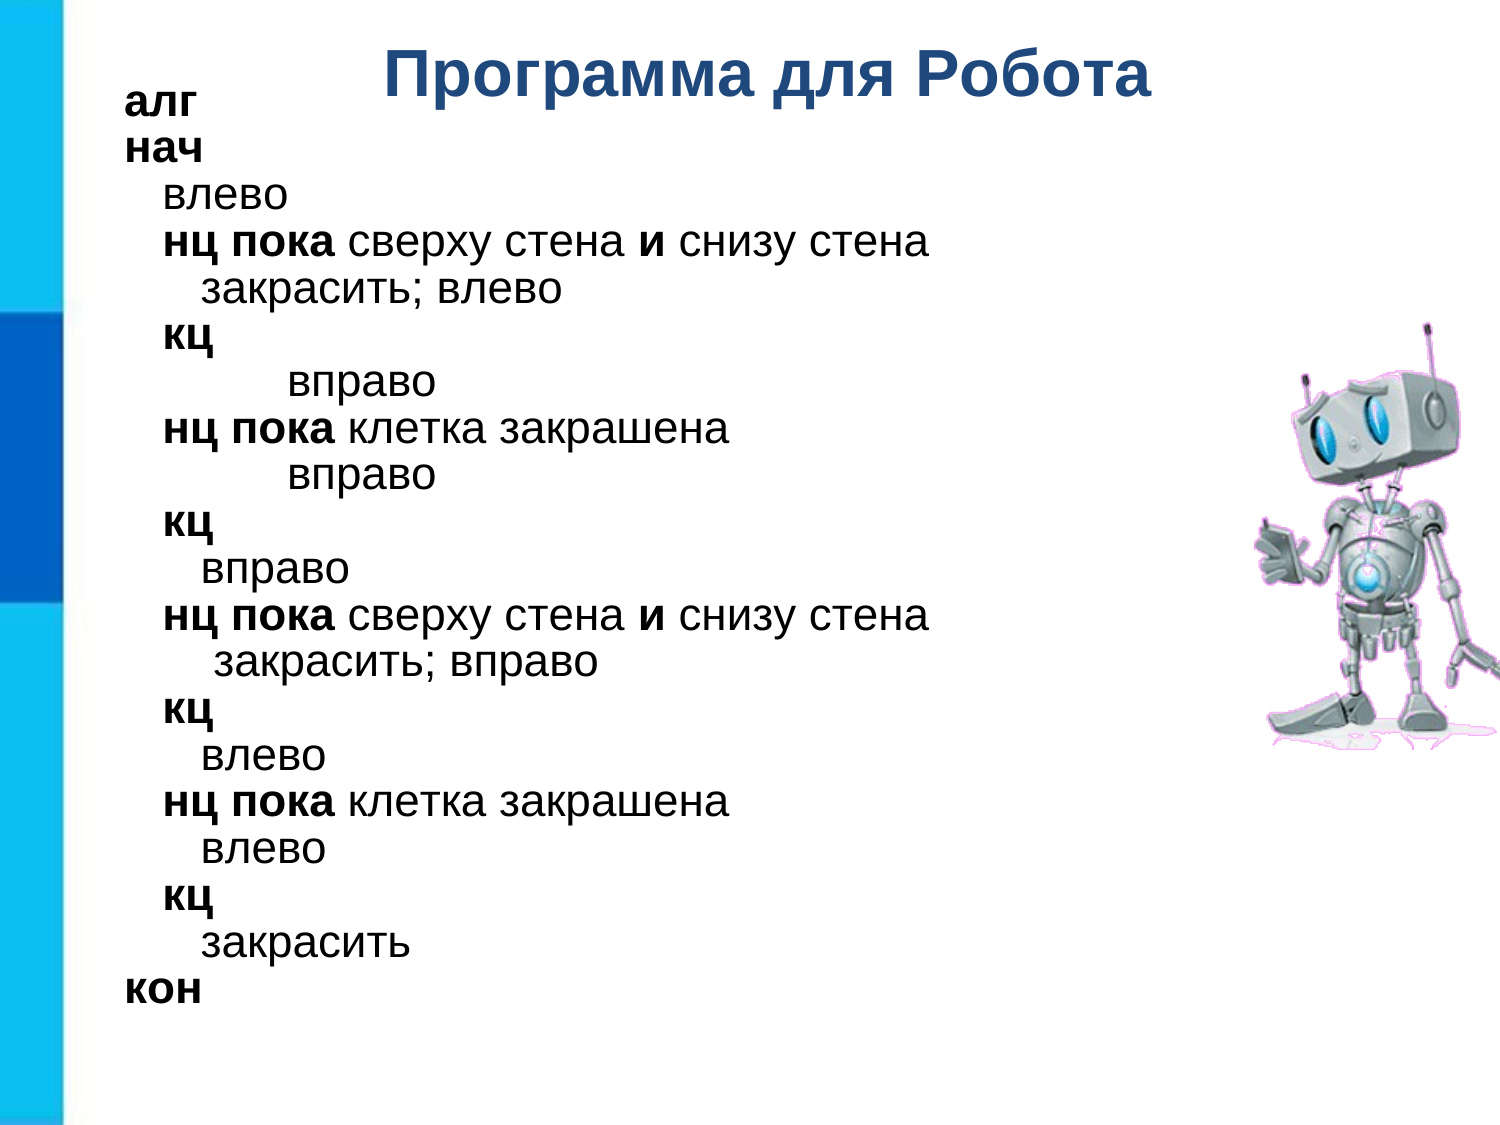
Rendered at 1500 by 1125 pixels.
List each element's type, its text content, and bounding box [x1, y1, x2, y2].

picture [0, 0, 1500, 1125]
text_box алг нач влево нц пока сверху стена и снизу стена закрасить; влево кц вправо нц пока клетка закрашена вправо кц вправо нц пока сверху стена и снизу стена закрасить; вправо кц влево нц пока клетка закрашена влево кц закрасить кон [0, 71, 1382, 1022]
text_box Программа для Робота [100, 30, 1437, 119]
